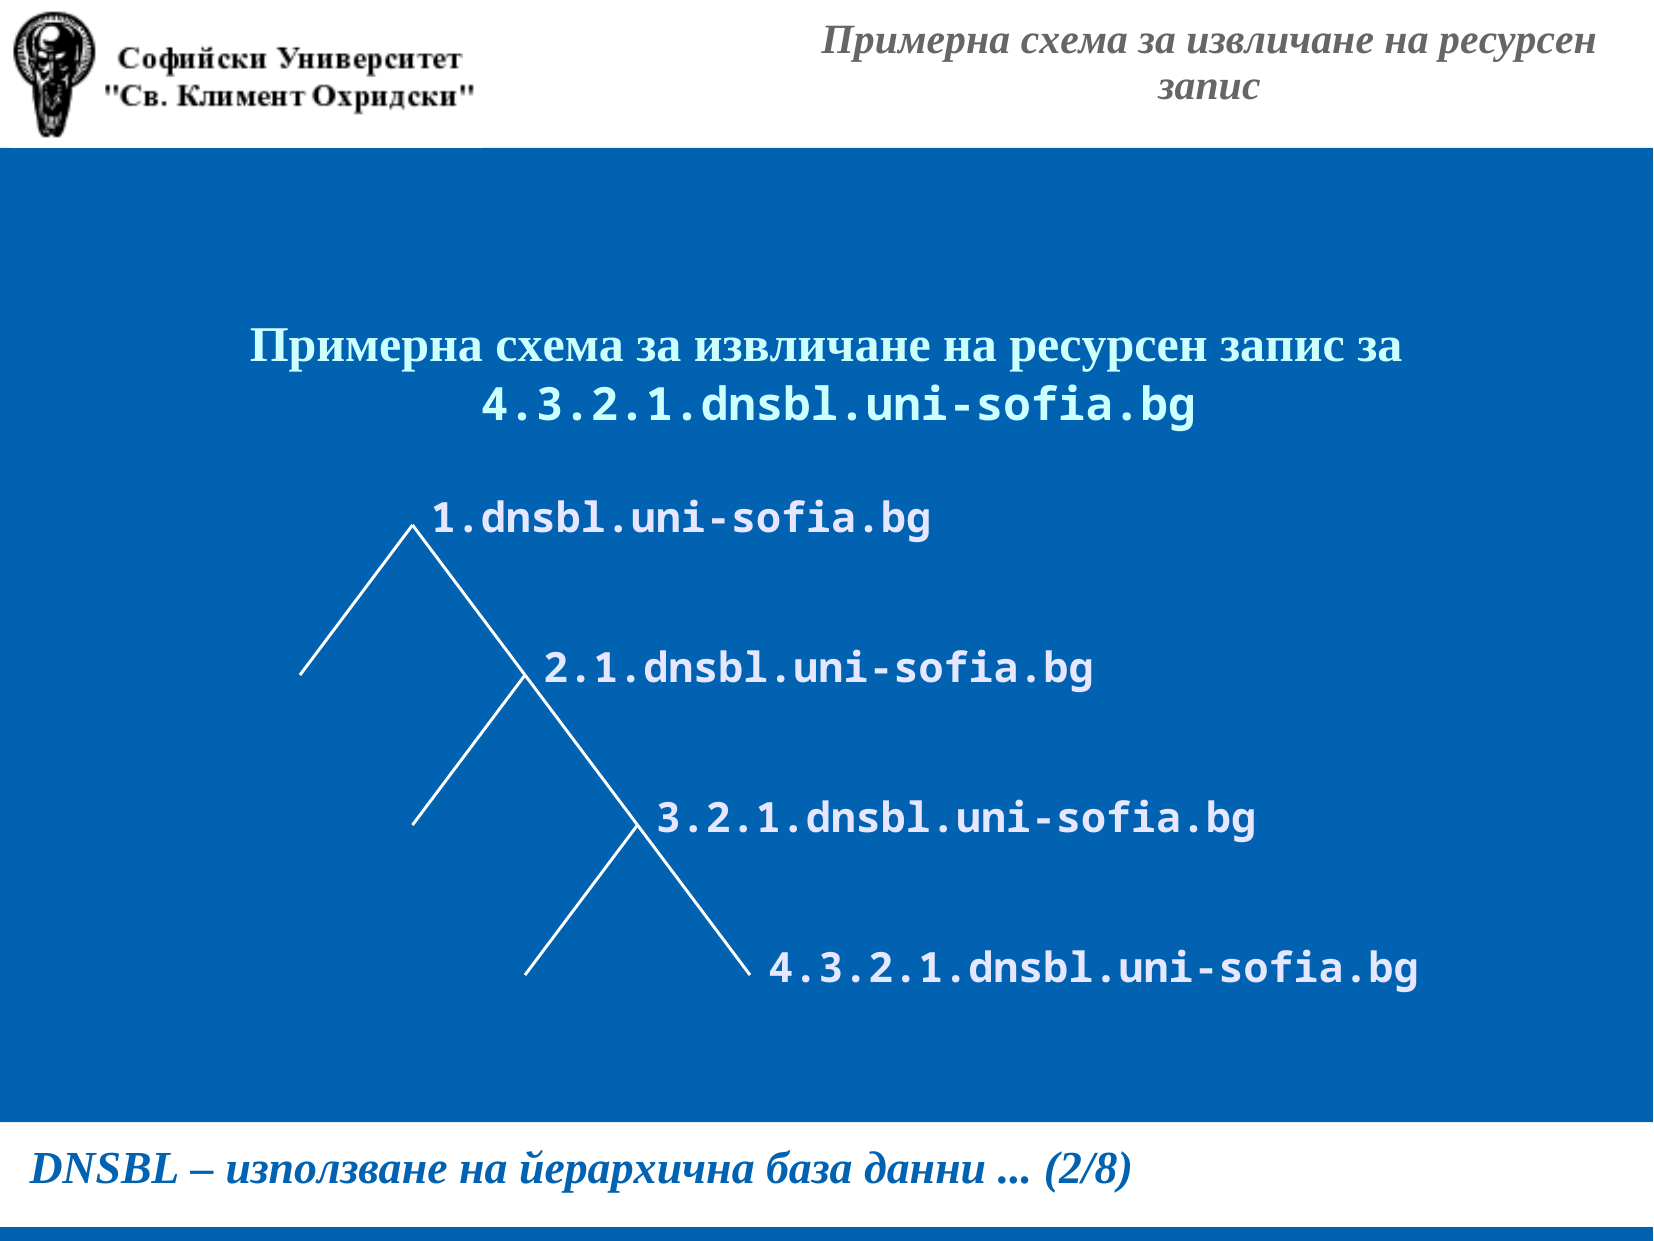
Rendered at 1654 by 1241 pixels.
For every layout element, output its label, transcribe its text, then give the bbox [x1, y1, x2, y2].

title Примерна схема за извличане на ресурсен запис [767, 0, 1652, 124]
text_box Примерна схема за извличане на ресурсен запис за 4.3.2.1.dnsbl.uni-sofia.bg [0, 147, 1653, 1123]
text_box DNSBL – използване на йерархична база данни ... (2/8) [29, 1143, 1151, 1211]
text_box 1.dnsbl.uni-sofia.bg [430, 487, 936, 538]
picture [10, 0, 482, 148]
text_box 2.1.dnsbl.uni-sofia.bg [543, 637, 1099, 688]
text_box 3.2.1.dnsbl.uni-sofia.bg [655, 787, 1263, 838]
text_box 4.3.2.1.dnsbl.uni-sofia.bg [768, 937, 1426, 988]
